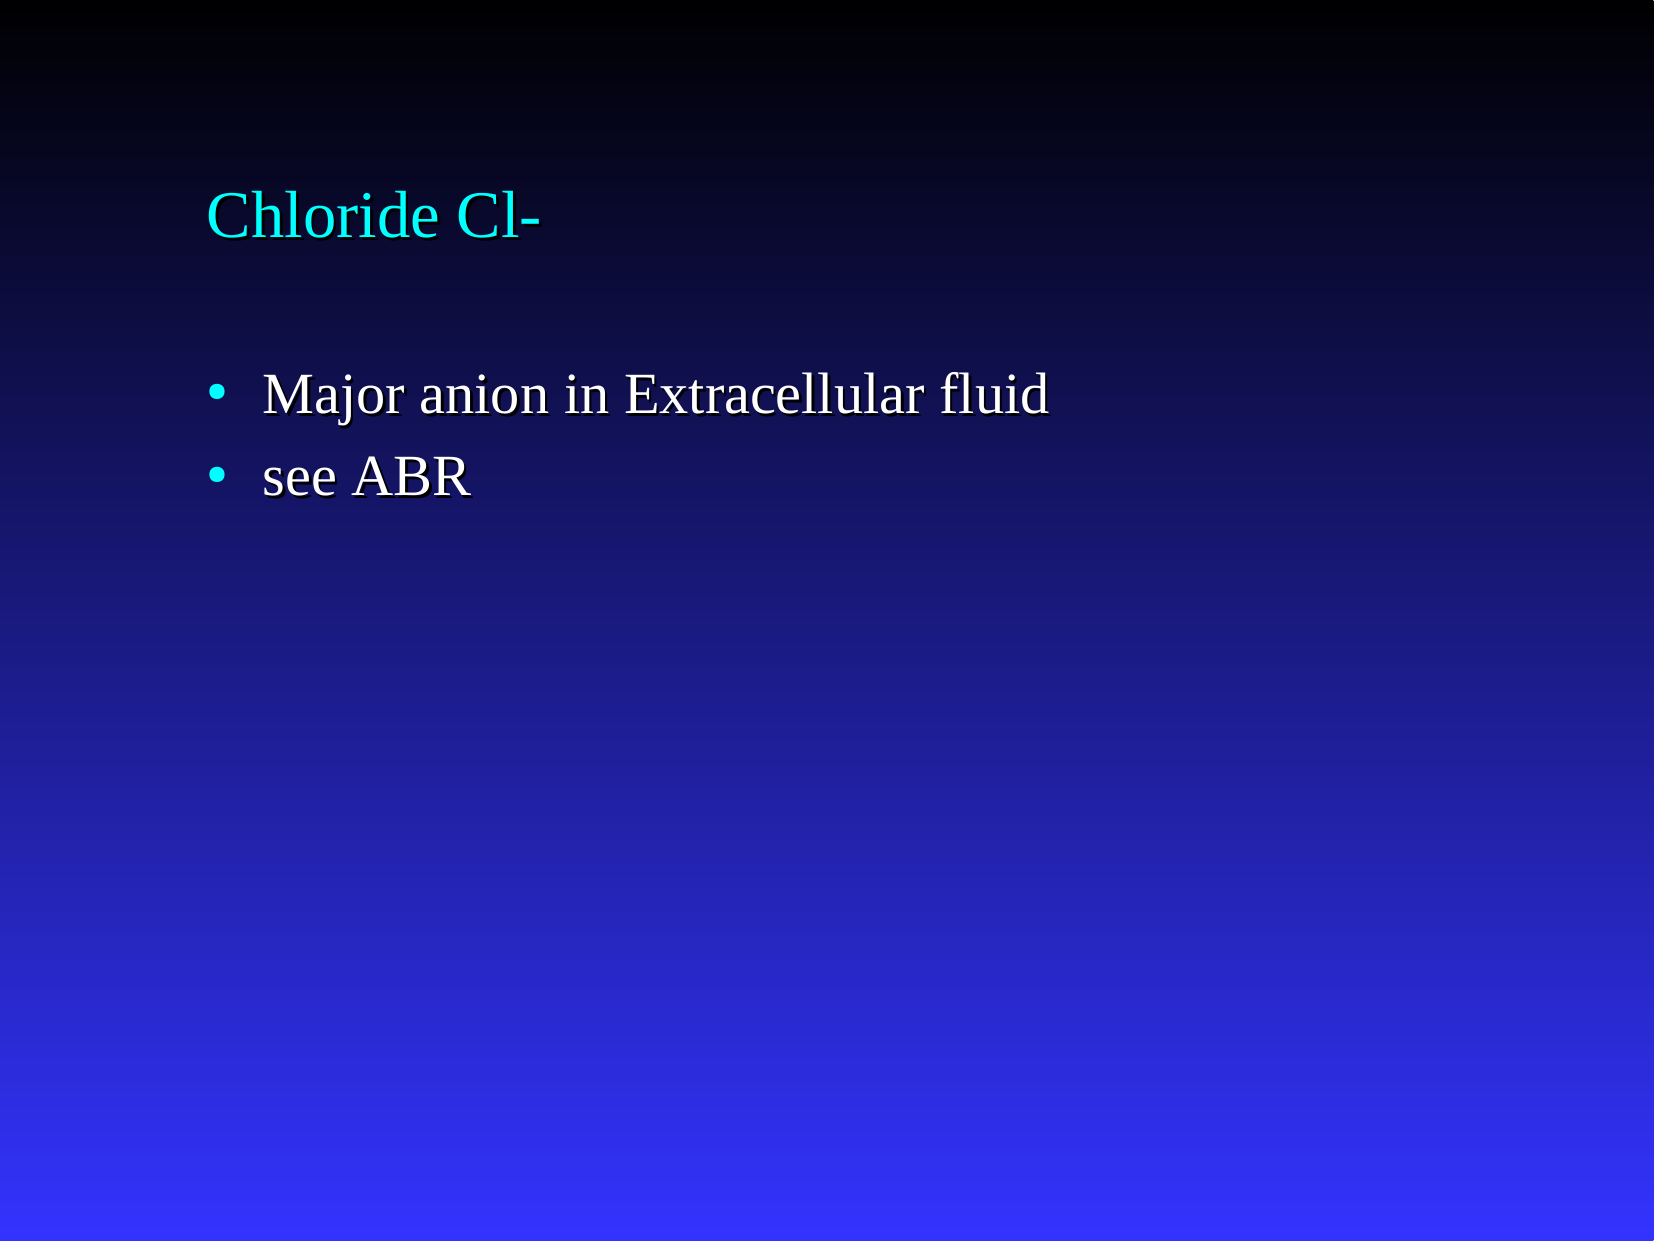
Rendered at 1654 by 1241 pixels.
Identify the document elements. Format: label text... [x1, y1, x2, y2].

list Major anion in Extracellular fluid see ABR [206, 358, 1613, 1103]
title Chloride Cl- [206, 110, 1613, 317]
